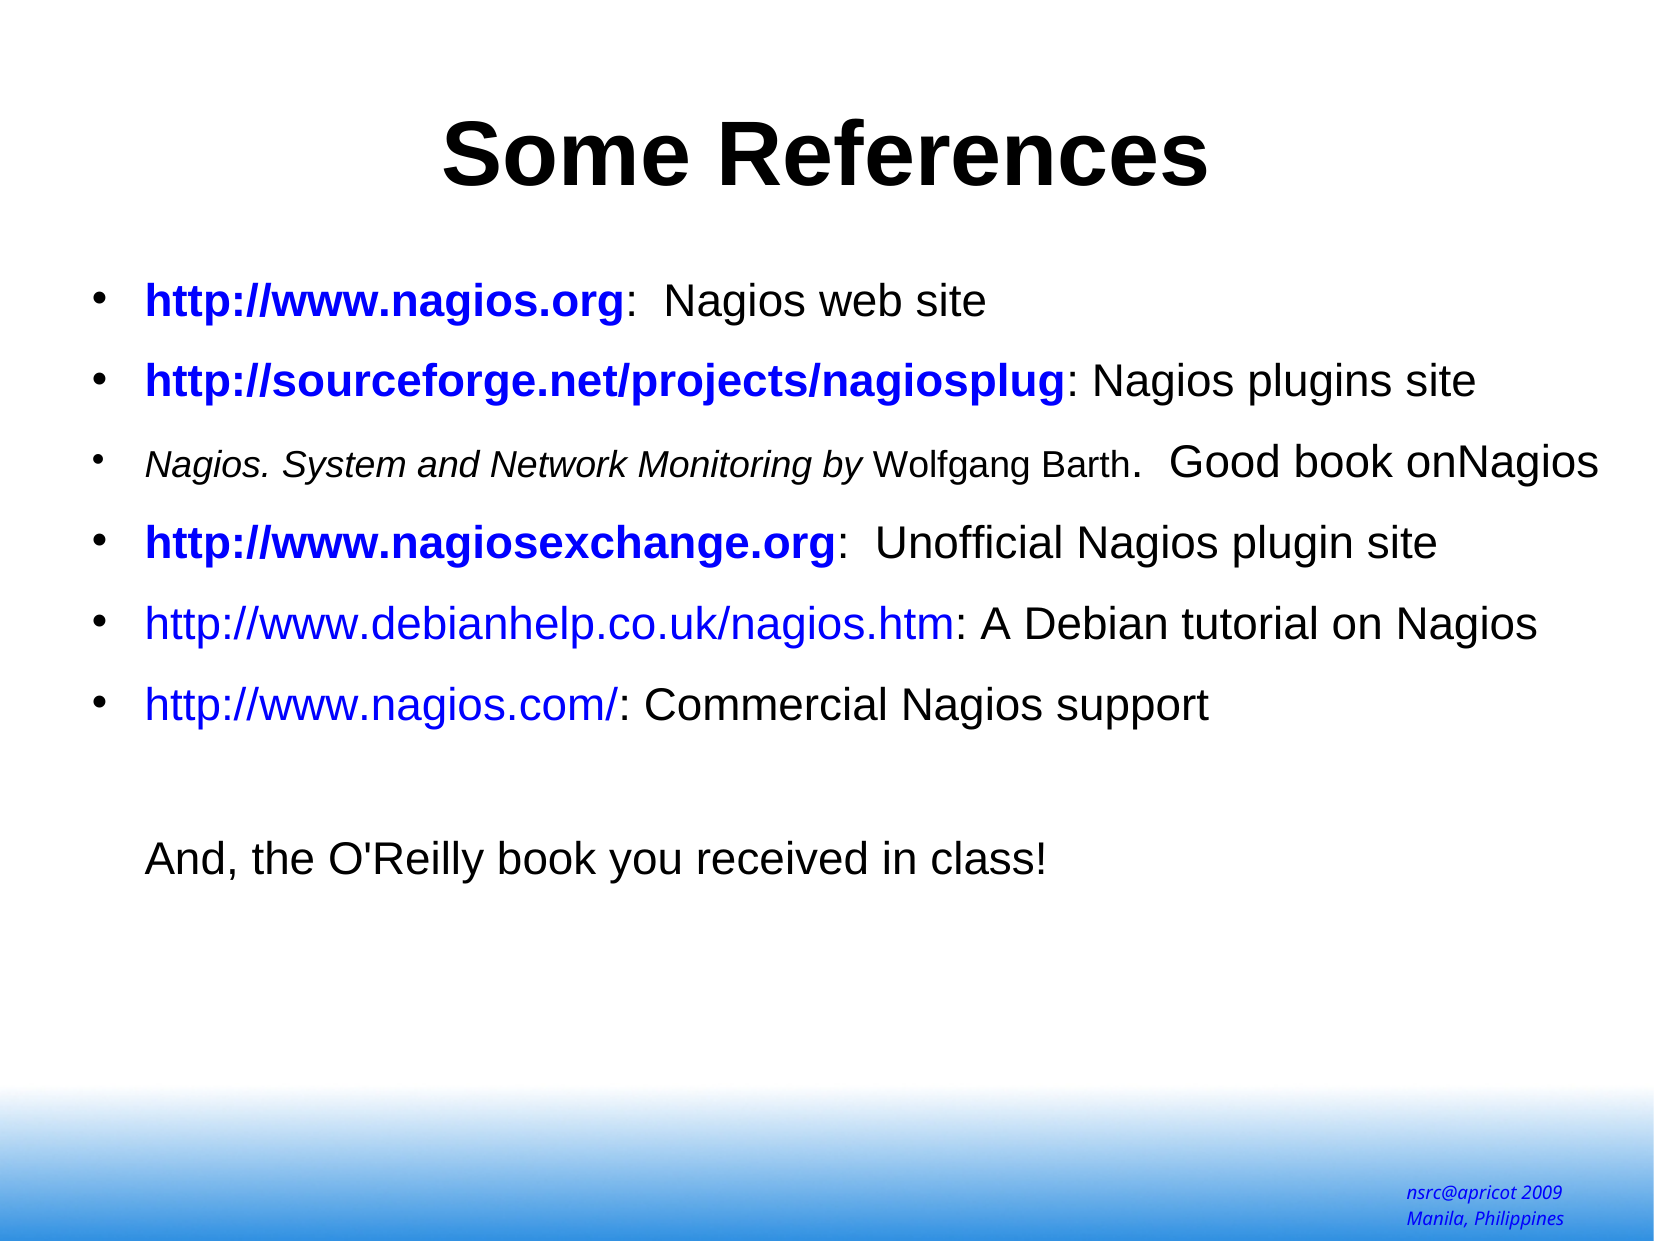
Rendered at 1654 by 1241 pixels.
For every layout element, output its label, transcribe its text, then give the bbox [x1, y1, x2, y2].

picture [0, 1083, 1654, 1241]
title Some References [82, 49, 1571, 257]
list http://www.nagios.org: Nagios web site http://sourceforge.net/projects/nagiosplug: Nagios plugins site Nagios. System and Network Monitoring by Wolfgang Barth. Good book onNagios http://www.nagiosexchange.org: Unofficial Nagios plugin site http://www.debianhelp.co.uk/nagios.htm: A Debian tutorial on Nagios http://www.nagios.com/: Commercial Nagios support And, the O'Reilly book you received in class! [74, 274, 1611, 1094]
